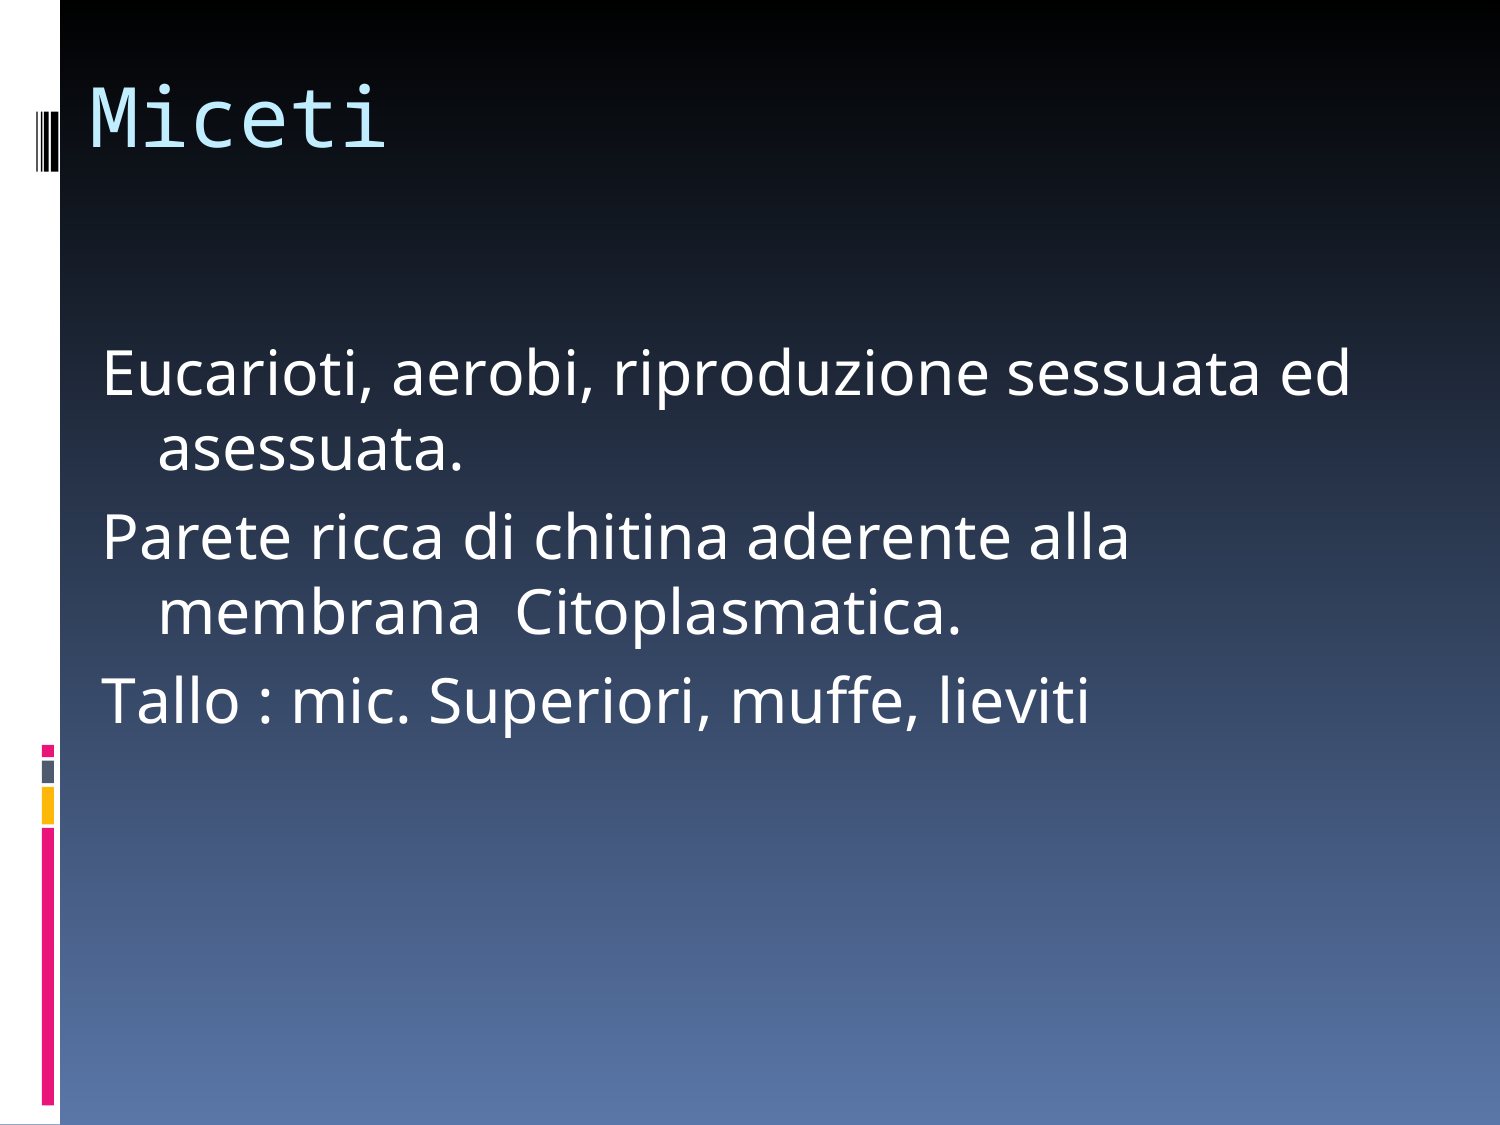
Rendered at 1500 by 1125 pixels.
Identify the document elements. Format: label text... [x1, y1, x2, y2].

list Eucarioti, aerobi, riproduzione sessuata ed asessuata. Parete ricca di chitina aderente alla membrana Citoplasmatica. Tallo : mic. Superiori, muffe, lieviti [74, 324, 1425, 1021]
title Miceti [74, 56, 1425, 293]
